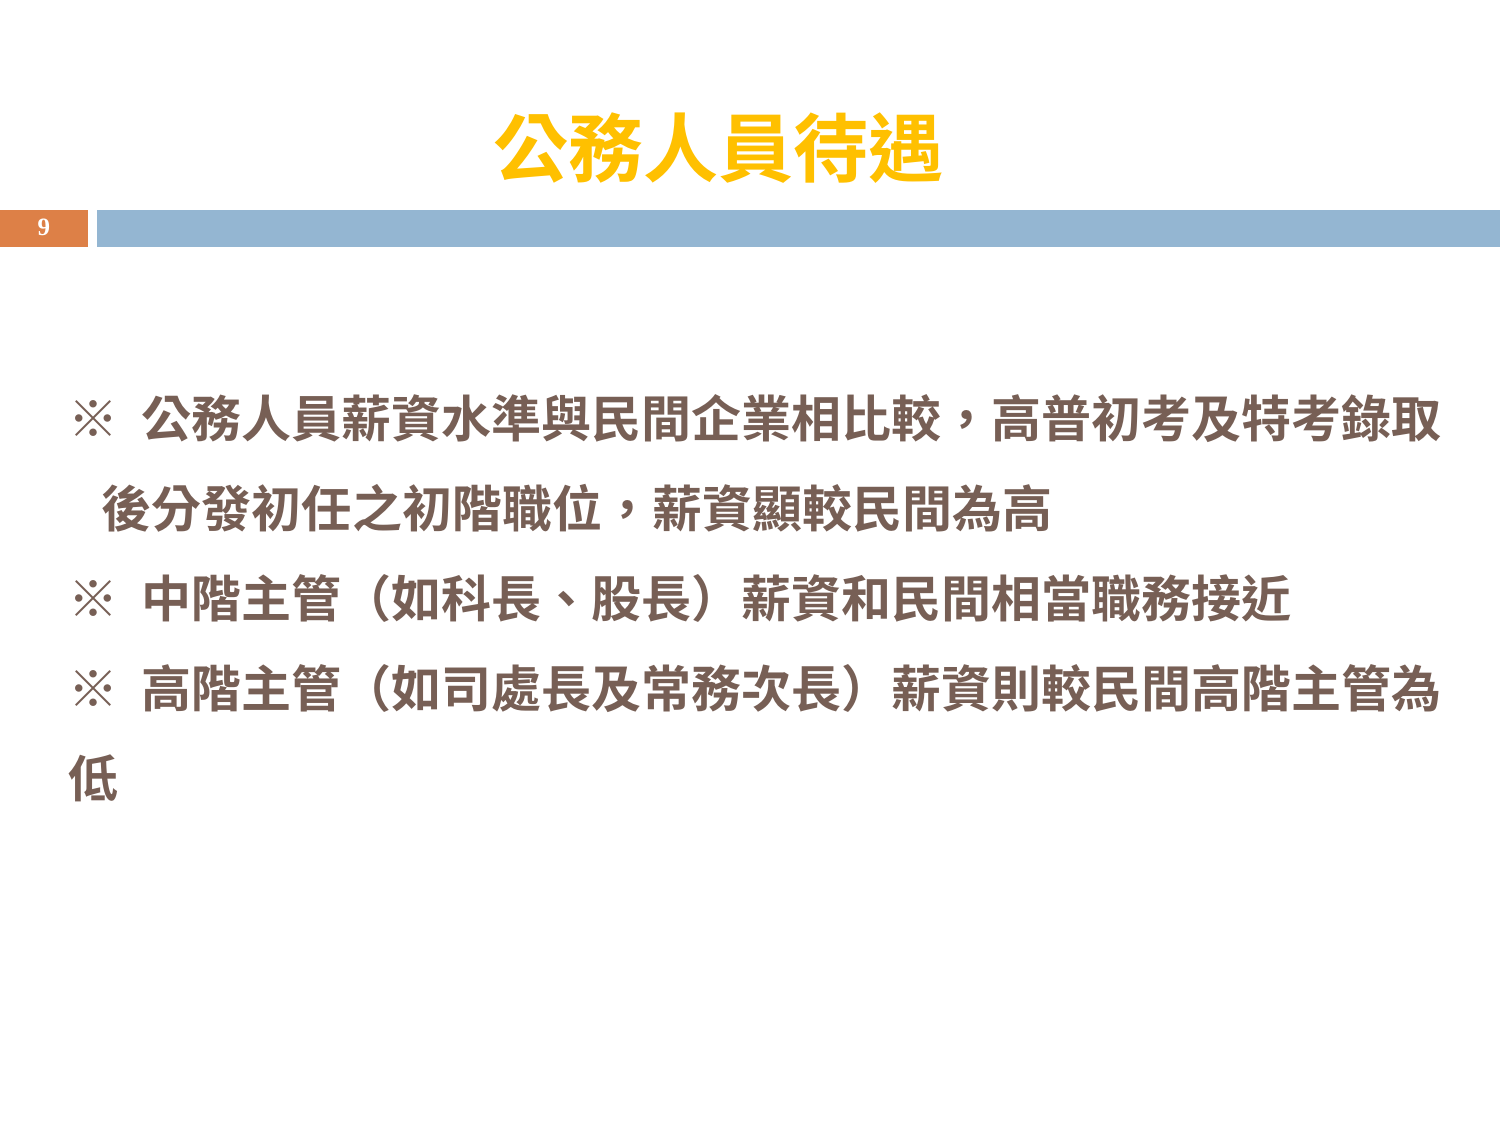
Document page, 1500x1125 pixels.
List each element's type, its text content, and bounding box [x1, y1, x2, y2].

text_box 8 [0, 208, 88, 249]
text_box ※ 公務人員薪資水準與民間企業相比較，高普初考及特考錄取 後分發初任之初階職位，薪資顯較民間為高 ※ 中階主管（如科長、股長）薪資和民間相當職務接近 ※ 高階主管（如司處長及常務次長）薪資則較民間高階主管為低 [53, 350, 1500, 978]
title 公務人員待遇 [478, 50, 1081, 244]
